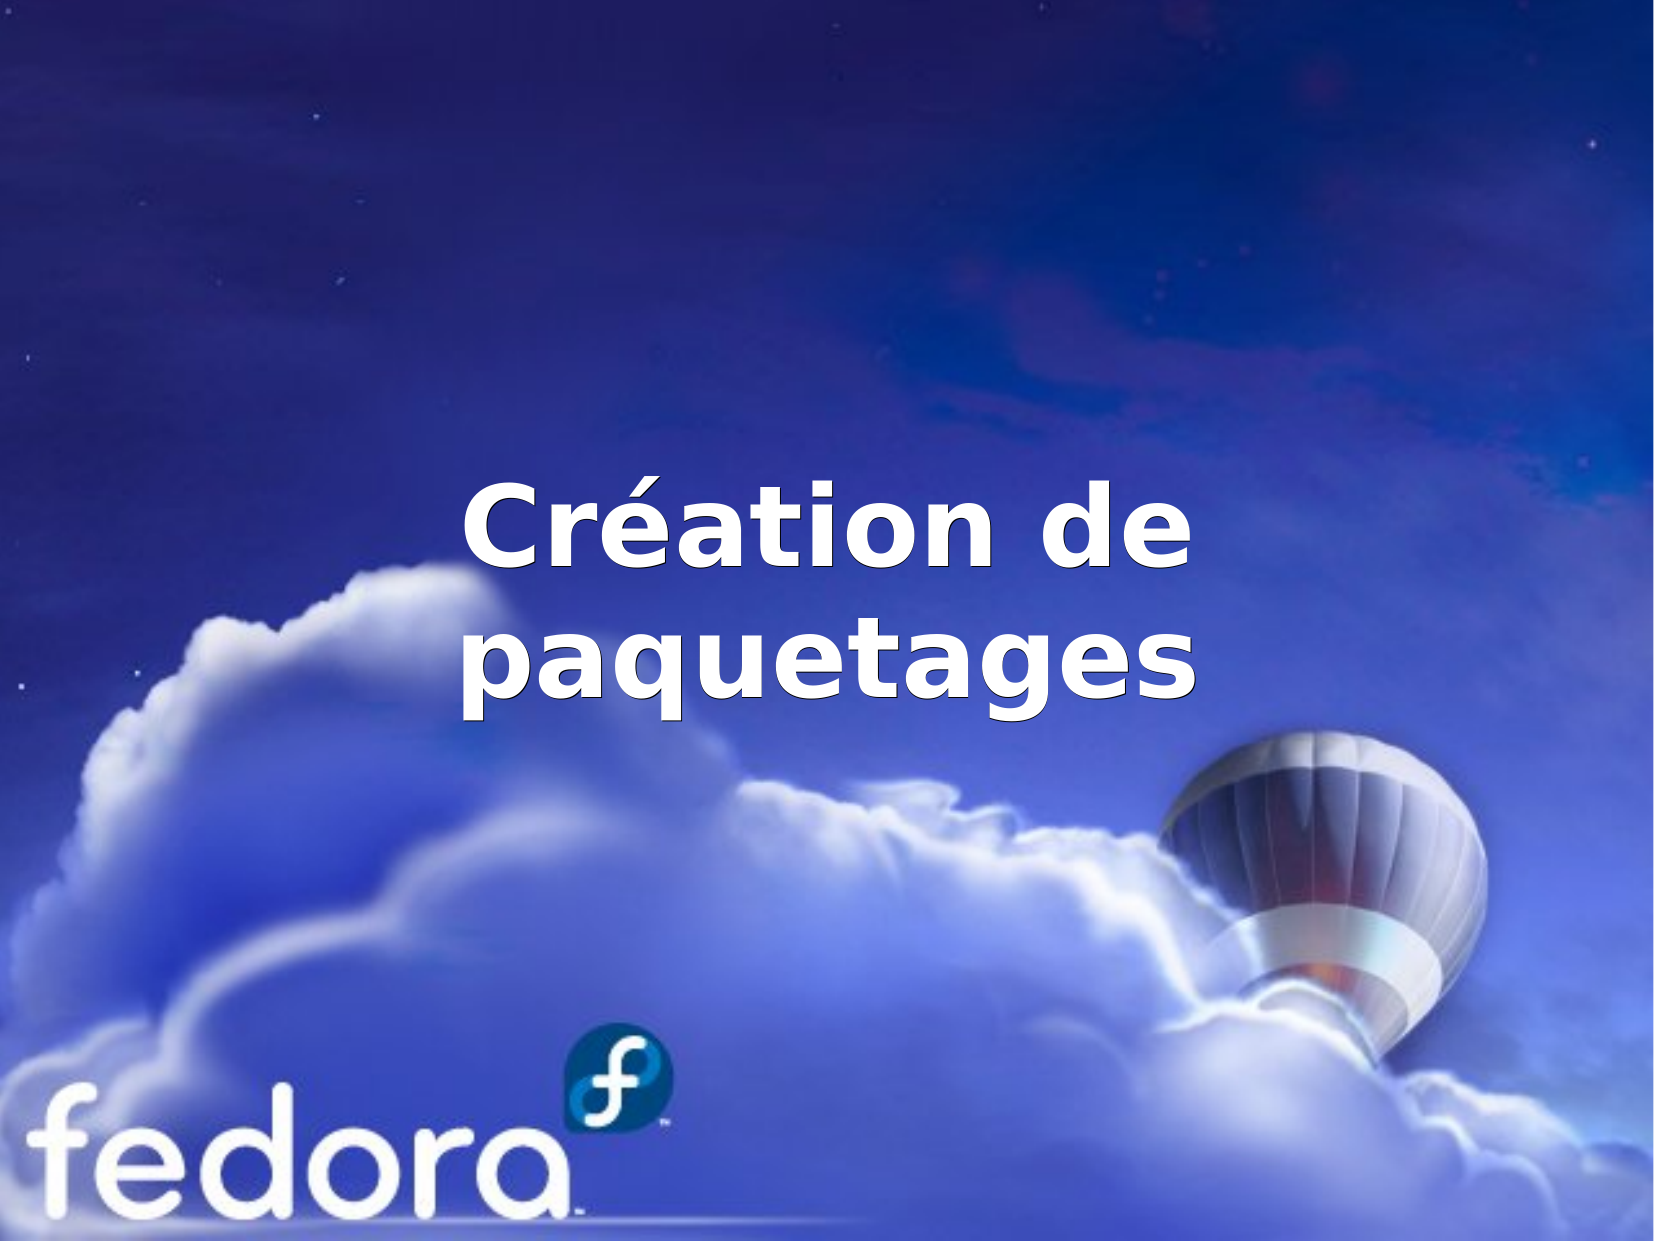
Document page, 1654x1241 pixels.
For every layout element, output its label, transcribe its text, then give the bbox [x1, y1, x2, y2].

picture [0, 0, 1654, 1241]
text_box Création de paquetages [106, 454, 1549, 751]
